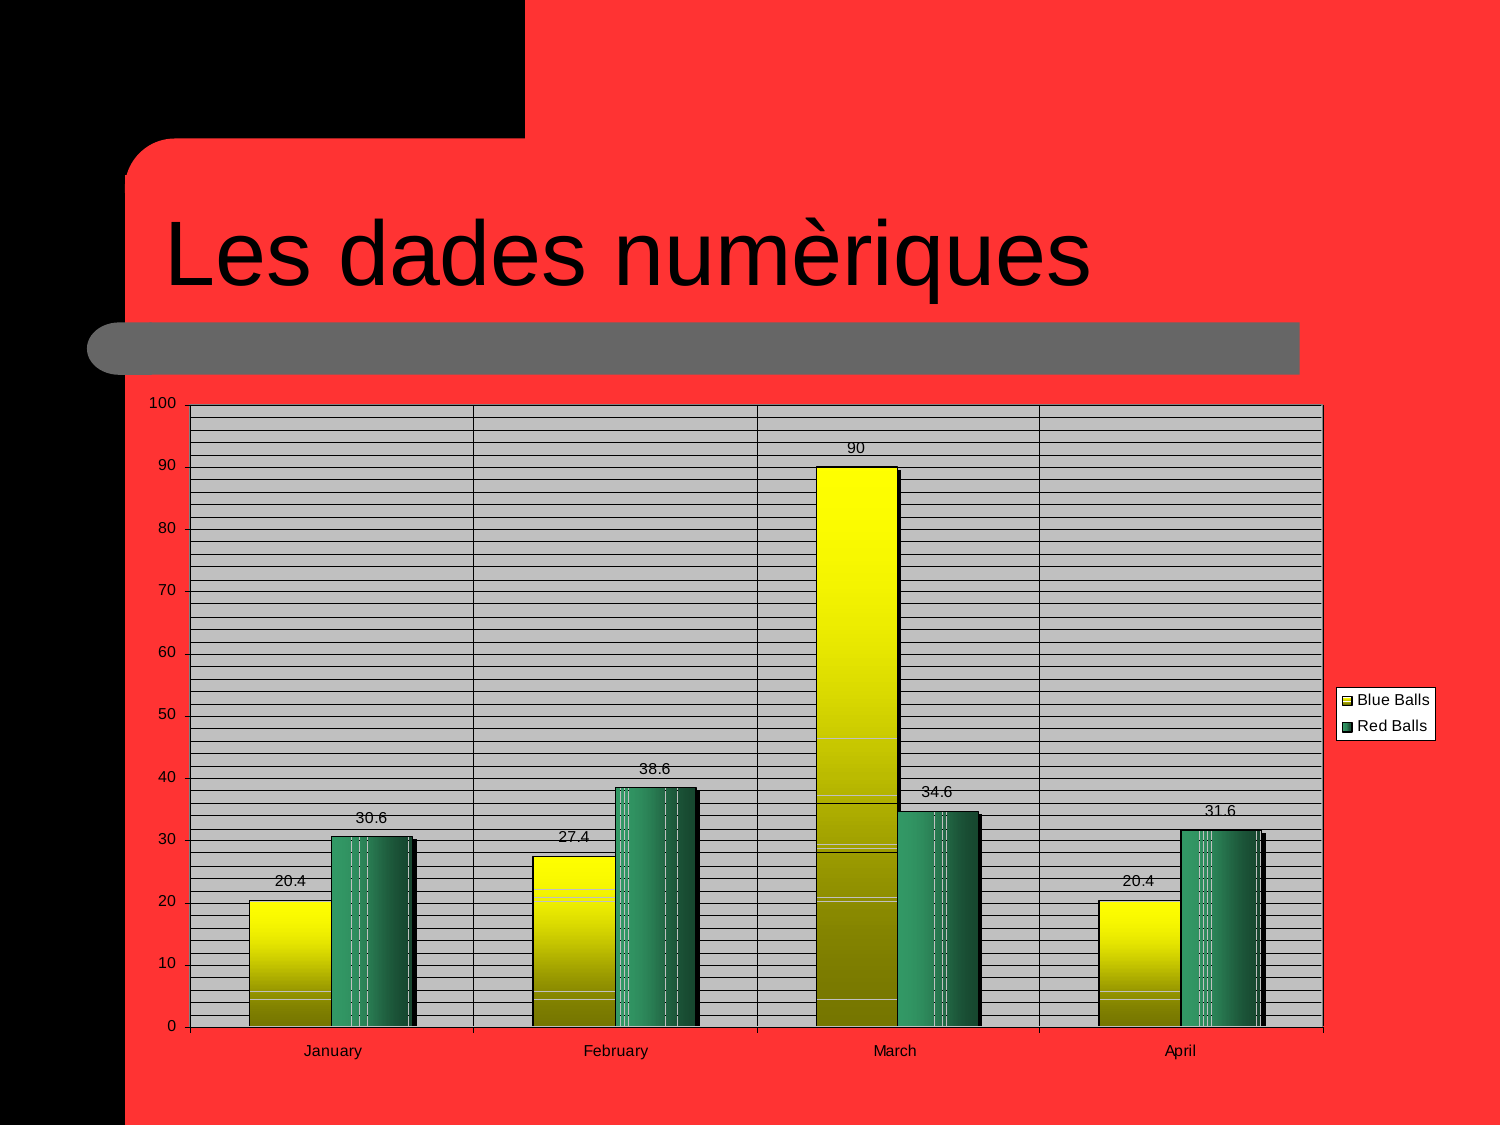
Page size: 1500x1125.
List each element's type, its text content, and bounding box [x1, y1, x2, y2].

chart [125, 369, 1450, 1089]
title Les dades numèriques [149, 124, 1463, 313]
